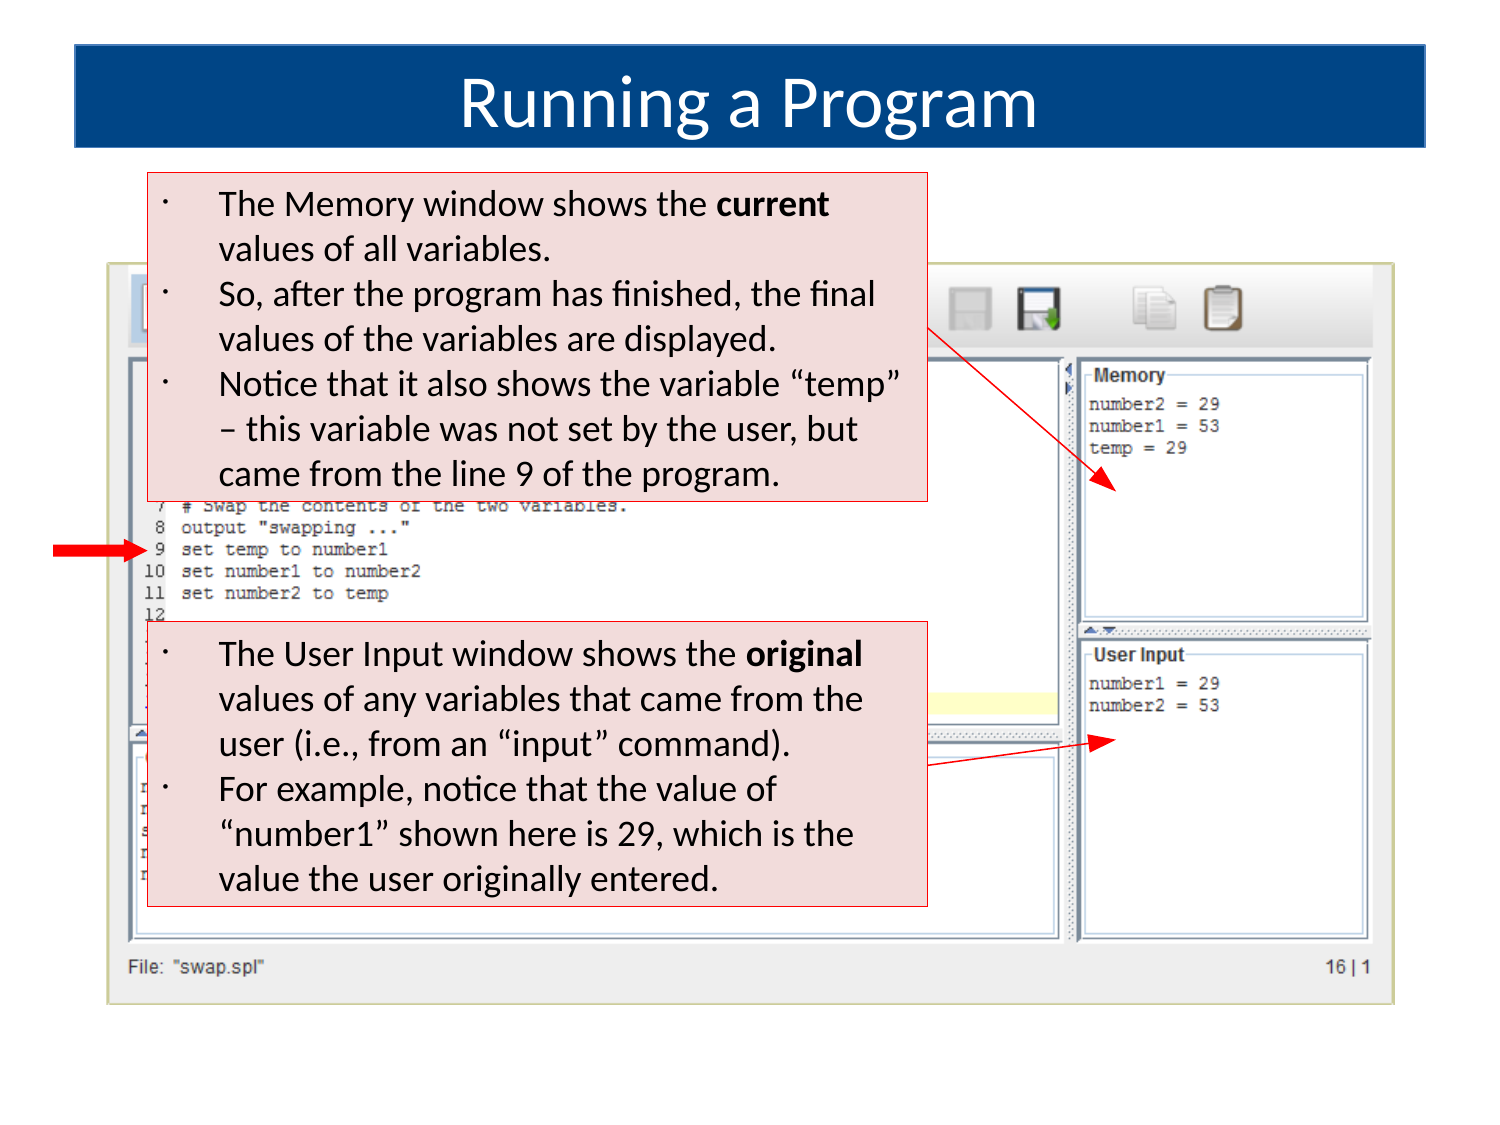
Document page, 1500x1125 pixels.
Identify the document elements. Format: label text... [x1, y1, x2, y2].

text_box The User Input window shows the original values of any variables that came from the user (i.e., from an “input” command). For example, notice that the value of “number1” shown here is 29, which is the value the user originally entered. [147, 621, 928, 907]
text_box The Memory window shows the current values of all variables. So, after the program has finished, the final values of the variables are displayed. Notice that it also shows the variable “temp” – this variable was not set by the user, but came from the line 9 of the program. [147, 172, 928, 502]
title Running a Program [75, 45, 1425, 148]
picture [105, 262, 1395, 1005]
text_box [53, 538, 148, 563]
